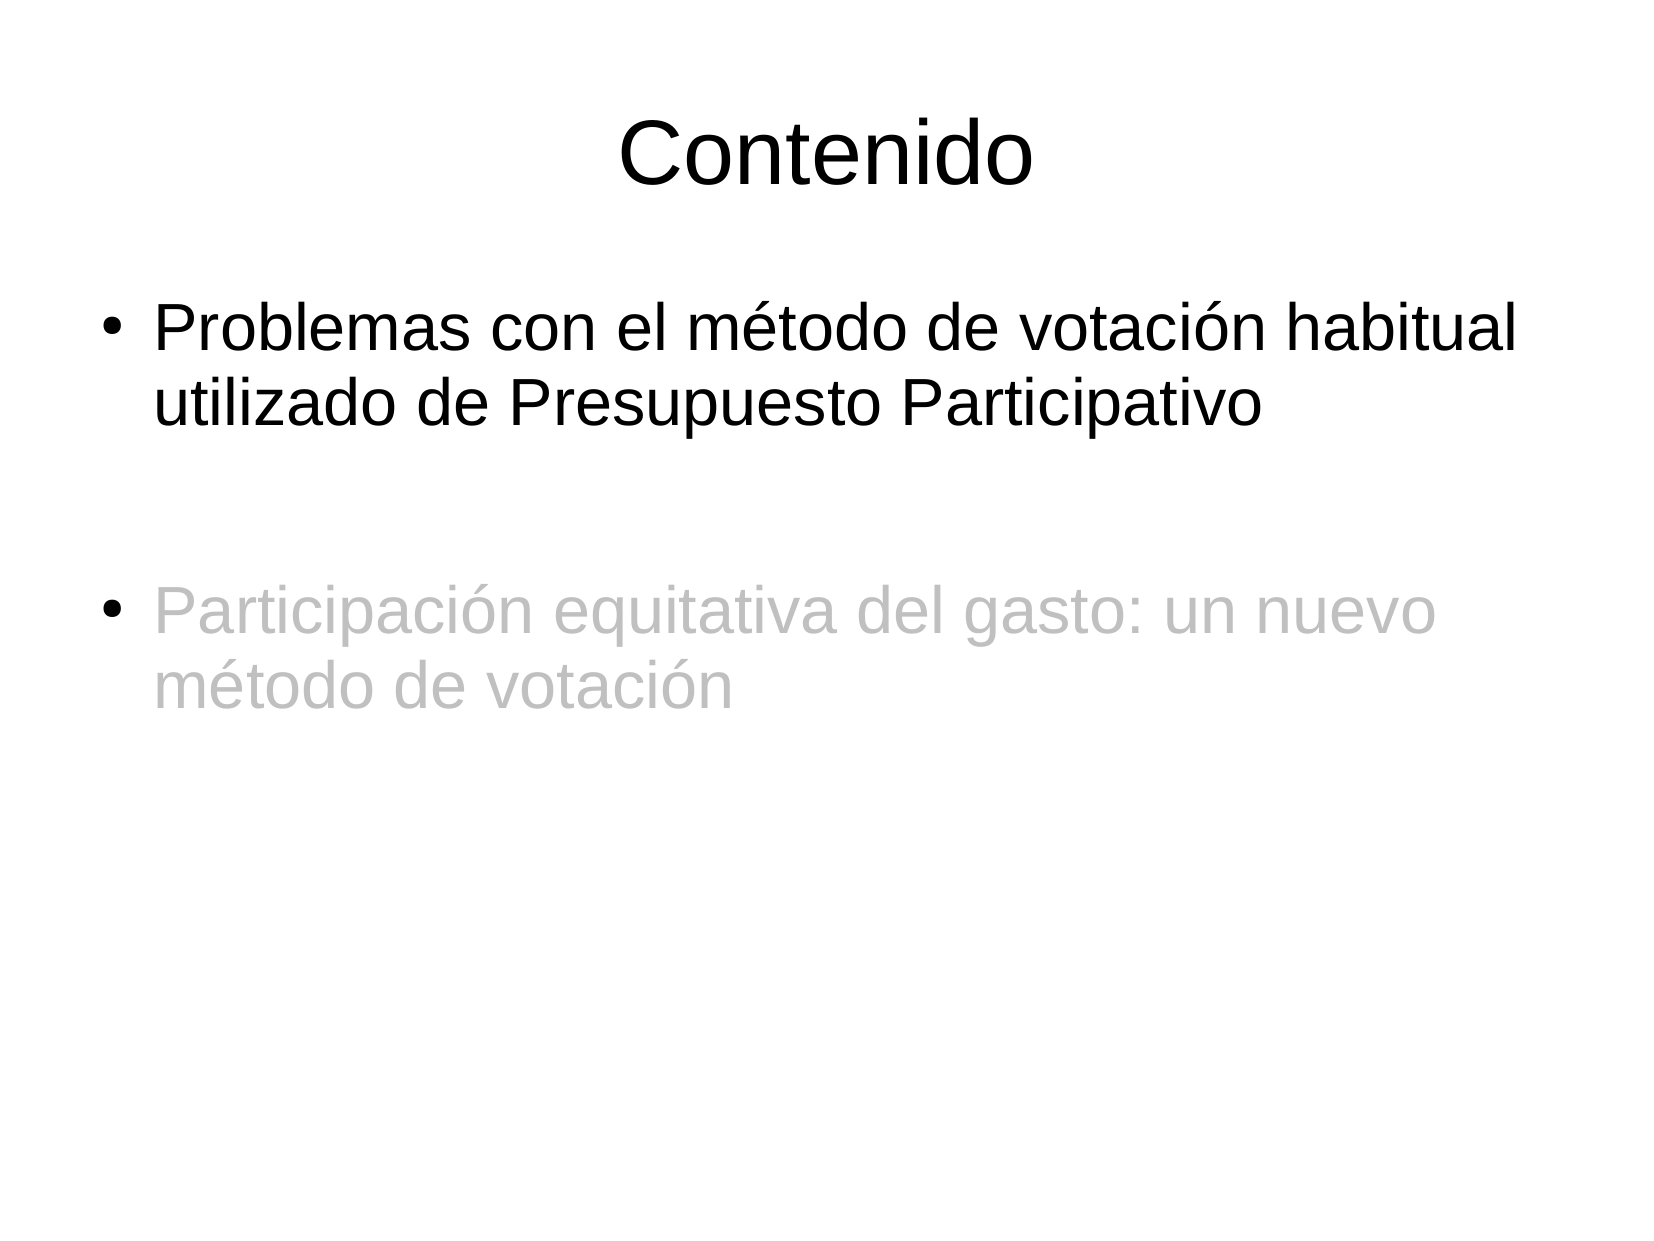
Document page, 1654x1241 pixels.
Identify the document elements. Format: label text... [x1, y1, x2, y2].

list Problemas con el método de votación habitual utilizado de Presupuesto Participativo Participación equitativa del gasto: un nuevo método de votación [82, 290, 1571, 1109]
title Contenido [82, 49, 1571, 257]
